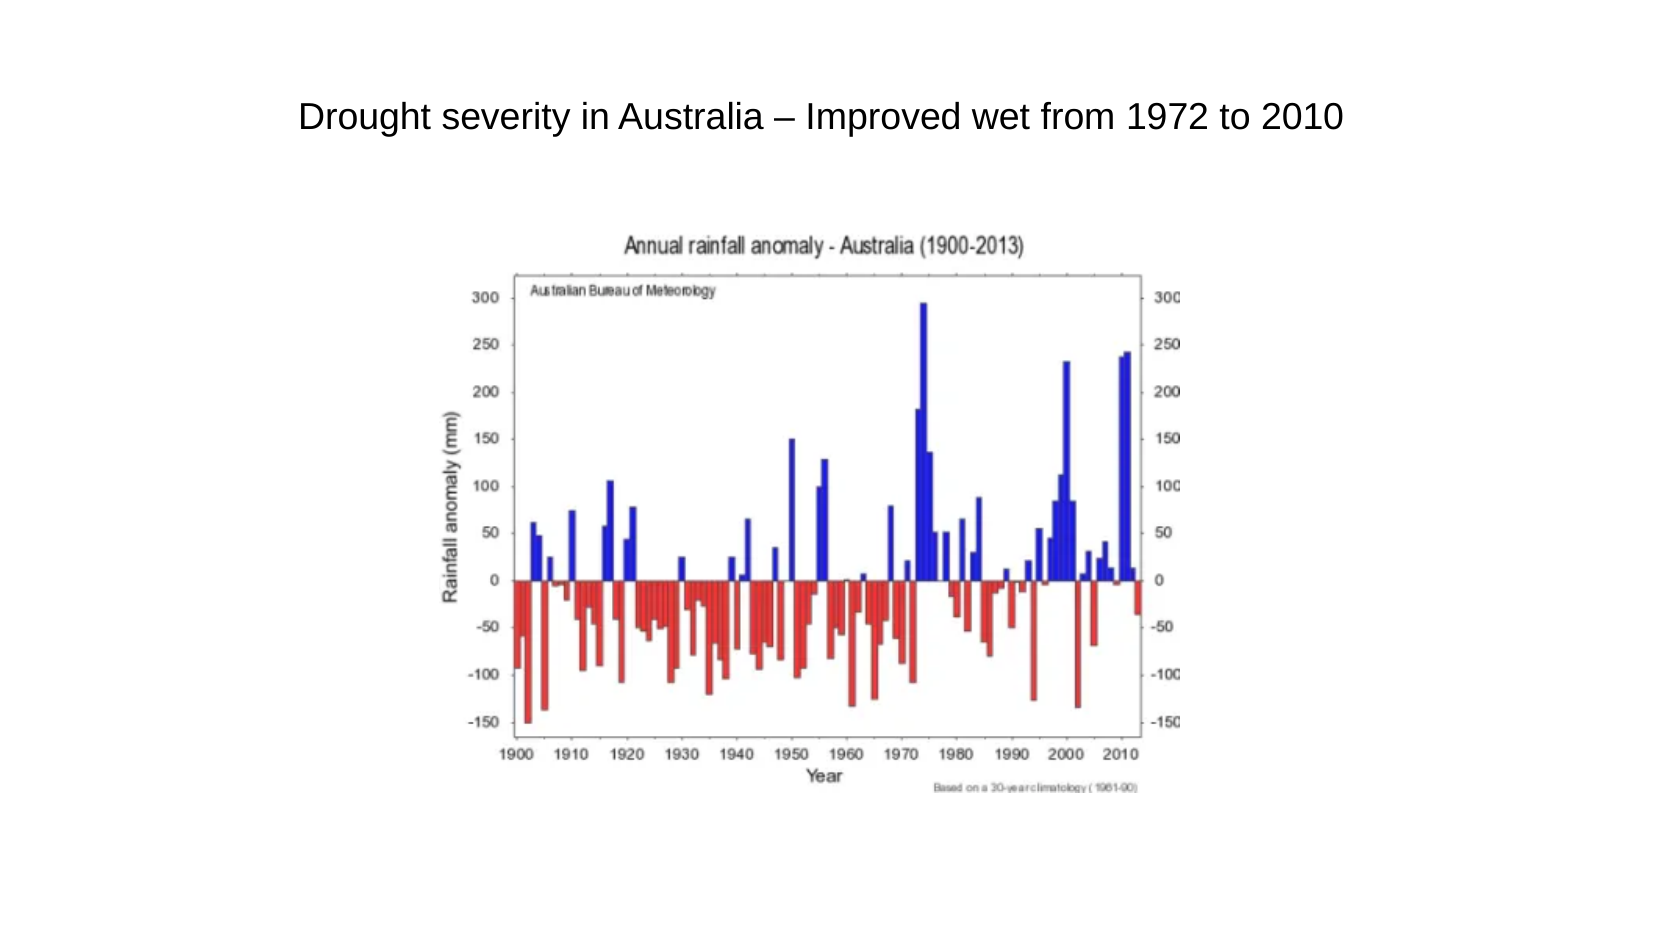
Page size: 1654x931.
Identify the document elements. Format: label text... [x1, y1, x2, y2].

picture [439, 229, 1180, 793]
text_box Drought severity in Australia – Improved wet from 1972 to 2010 [82, 92, 1571, 138]
